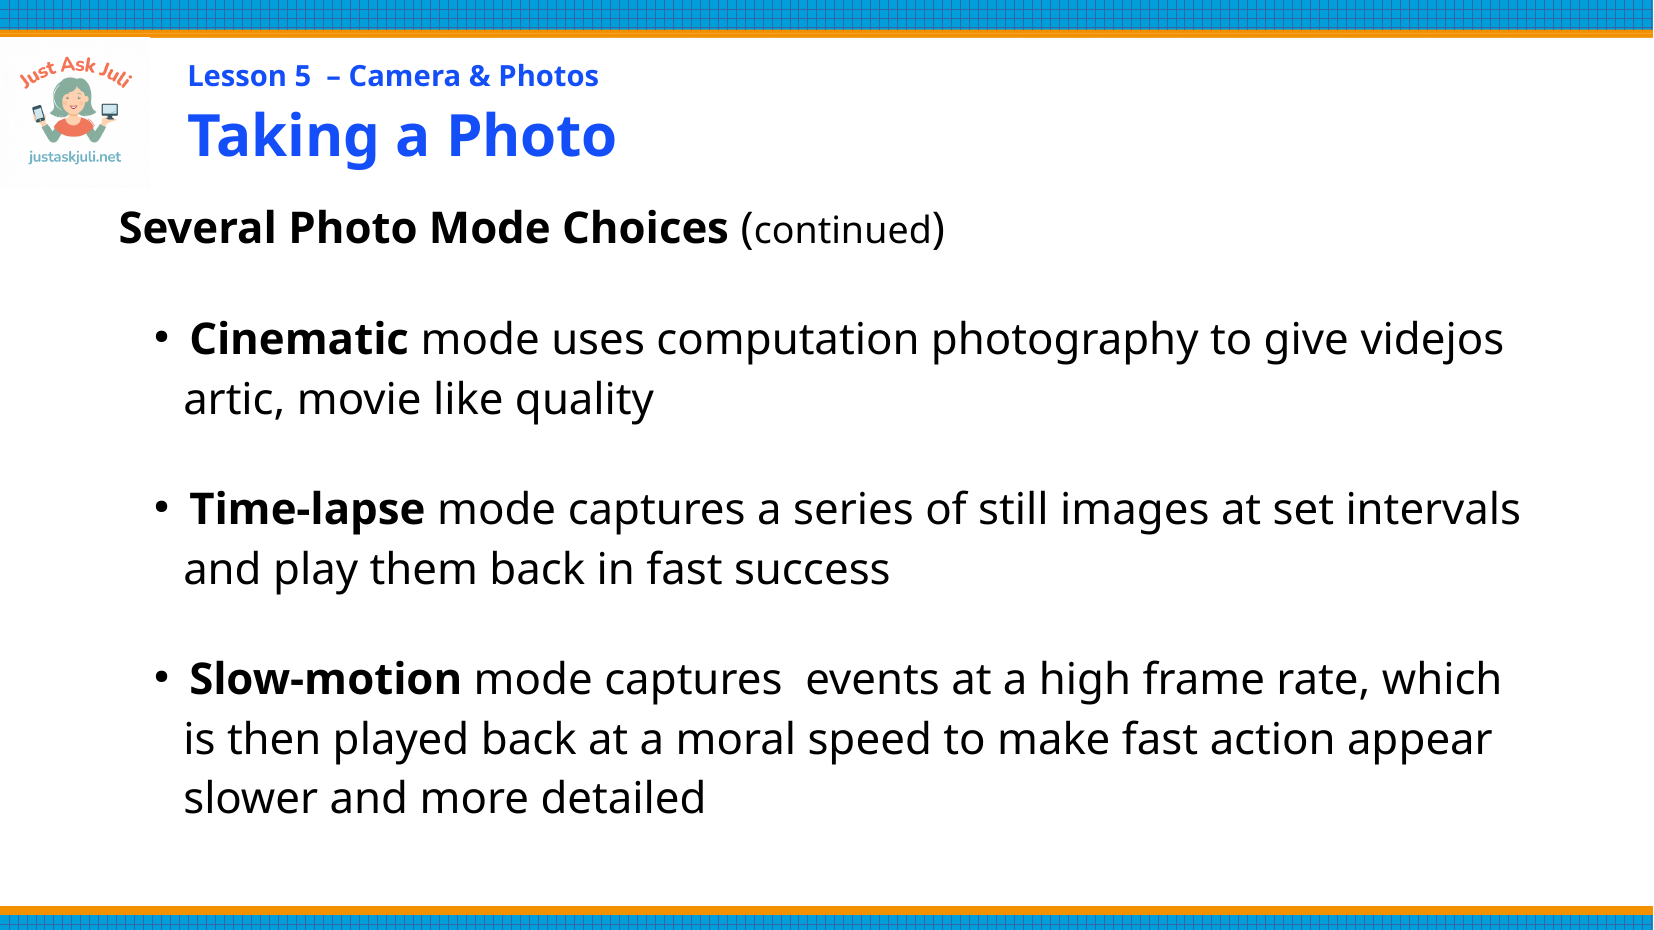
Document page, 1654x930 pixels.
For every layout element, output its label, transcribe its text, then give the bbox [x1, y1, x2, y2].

picture [0, 37, 150, 188]
text_box Several Photo Mode Choices (continued) Cinematic mode uses computation photography to give videjos artic, movie like quality Time-lapse mode captures a series of still images at set intervals and play them back in fast success Slow-motion mode captures events at a high frame rate, which is then played back at a moral speed to make fast action appear slower and more detailed [112, 187, 1537, 837]
text_box Lesson 5 – Camera & Photos Taking a Photo [187, 37, 1238, 192]
